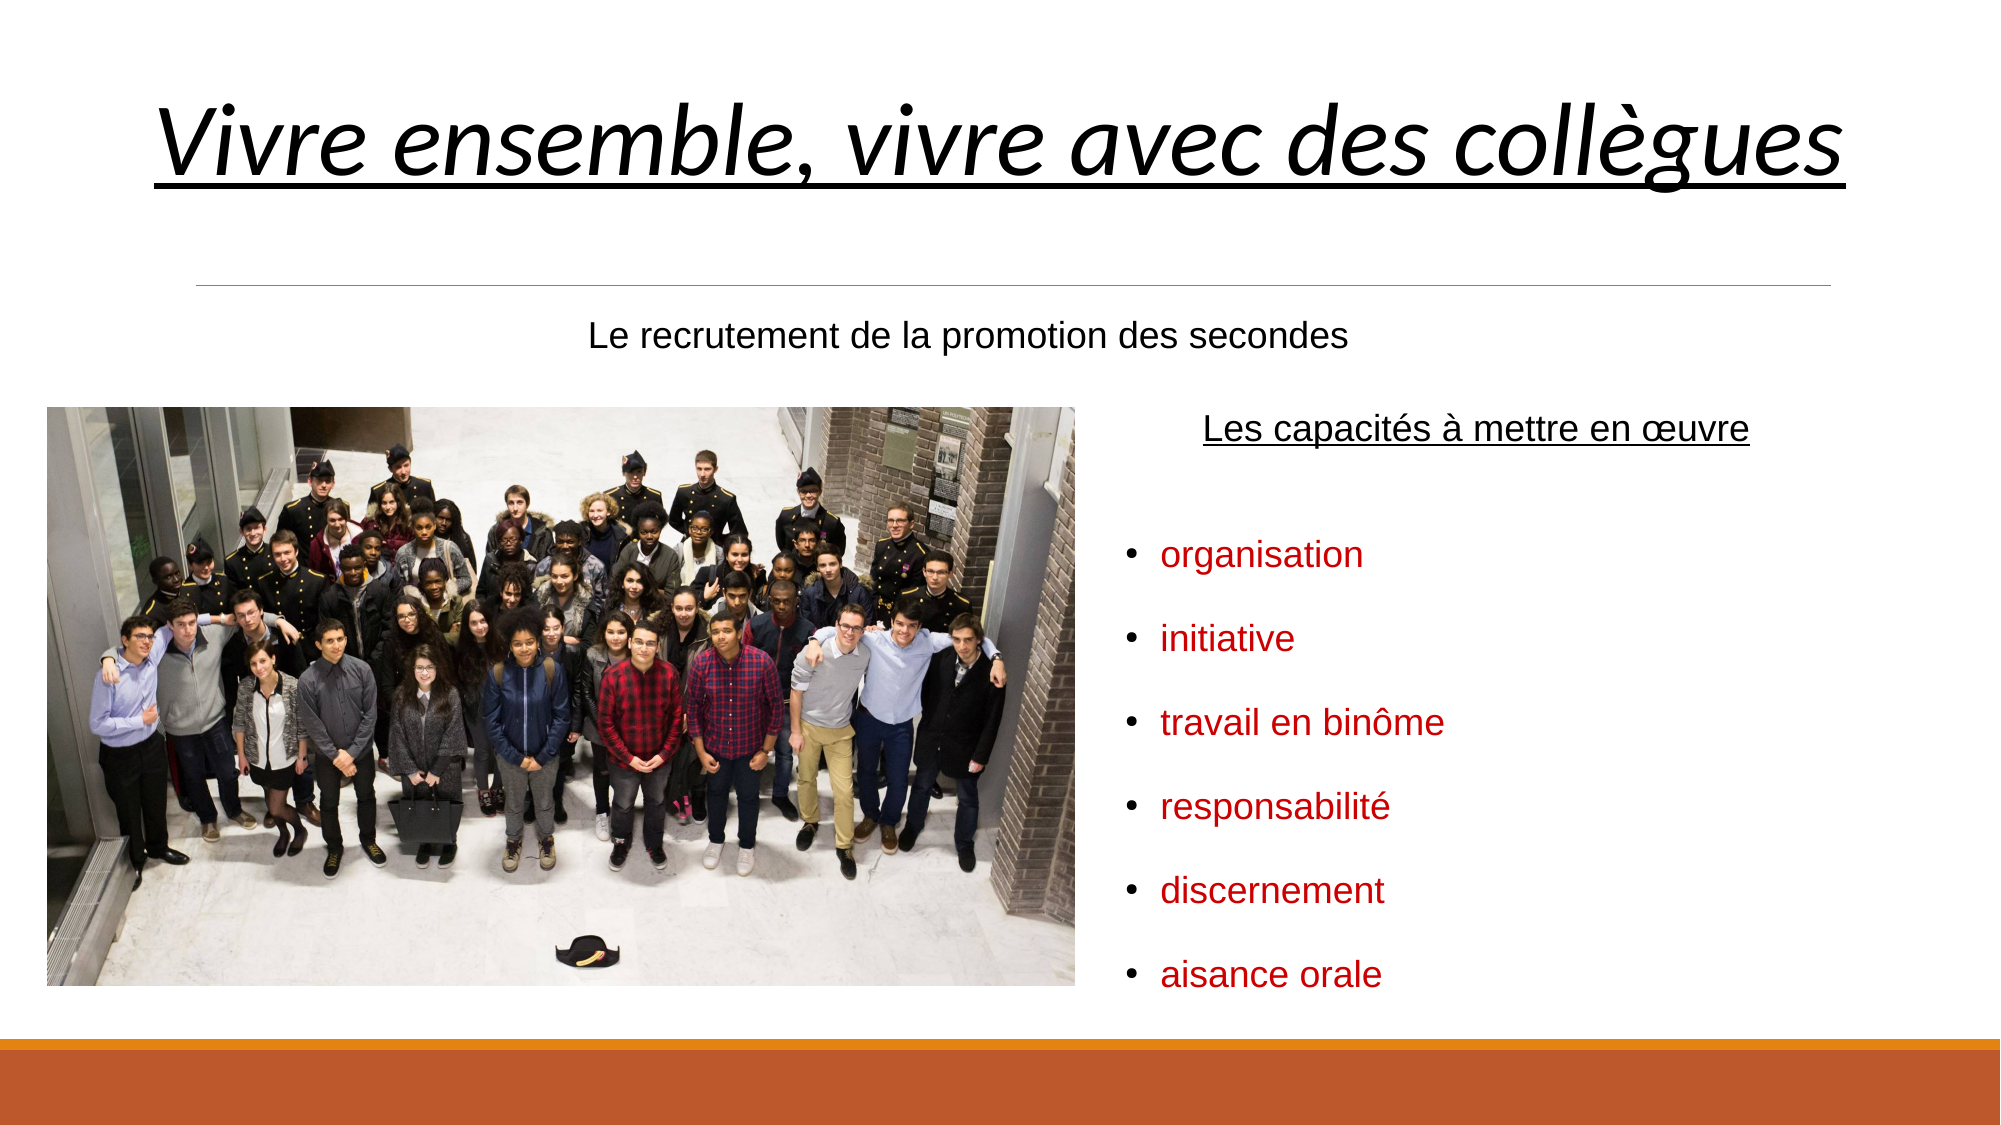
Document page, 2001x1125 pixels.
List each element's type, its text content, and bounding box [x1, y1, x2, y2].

text_box Les capacités à mettre en œuvre organisation initiative travail en binôme responsabilité discernement aisance orale [1110, 400, 1843, 1004]
text_box Vivre ensemble, vivre avec des collègues [0, 64, 2000, 205]
picture [47, 407, 1075, 986]
text_box Le recrutement de la promotion des secondes [188, 307, 1749, 364]
